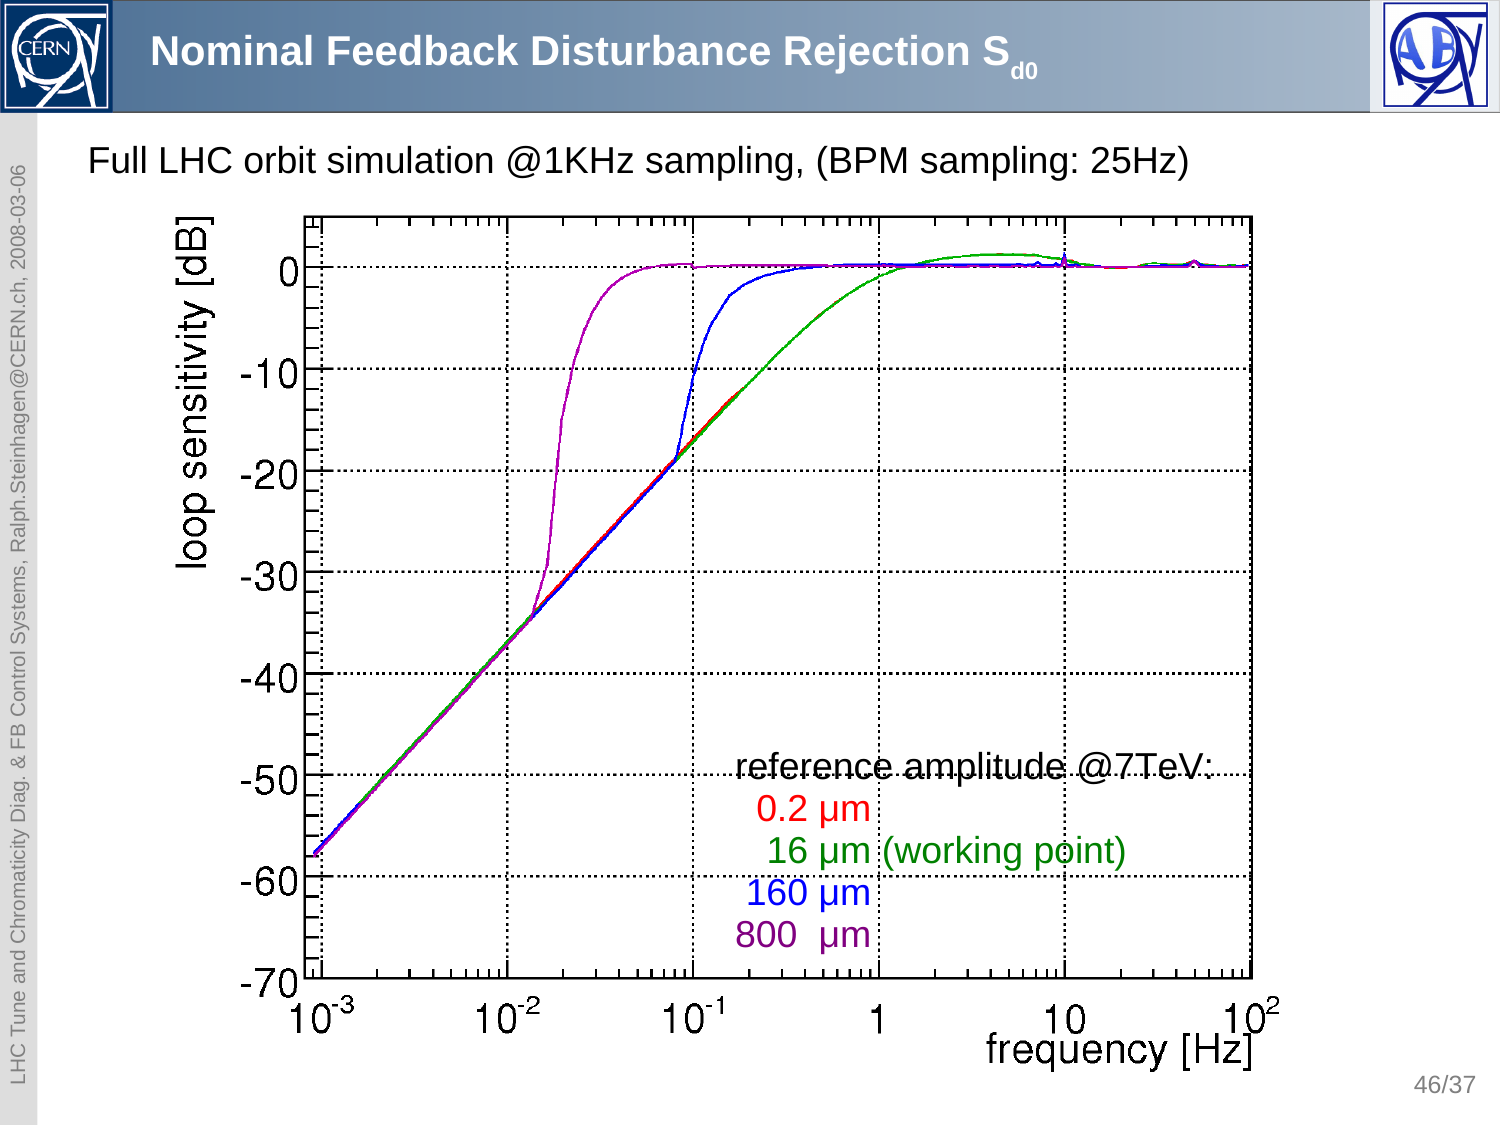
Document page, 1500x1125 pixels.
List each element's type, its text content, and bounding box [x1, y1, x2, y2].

picture [159, 199, 1373, 1084]
text_box reference amplitude @7TeV: 0.2 μm 16 μm (working point) 160 μm 800 μm [720, 738, 1252, 986]
picture [0, 0, 113, 113]
title Nominal Feedback Disturbance Rejection Sd0 [150, 0, 1201, 113]
list Full LHC orbit simulation @1KHz sampling, (BPM sampling: 25Hz) [87, 137, 1438, 1030]
picture [1382, 1, 1489, 108]
